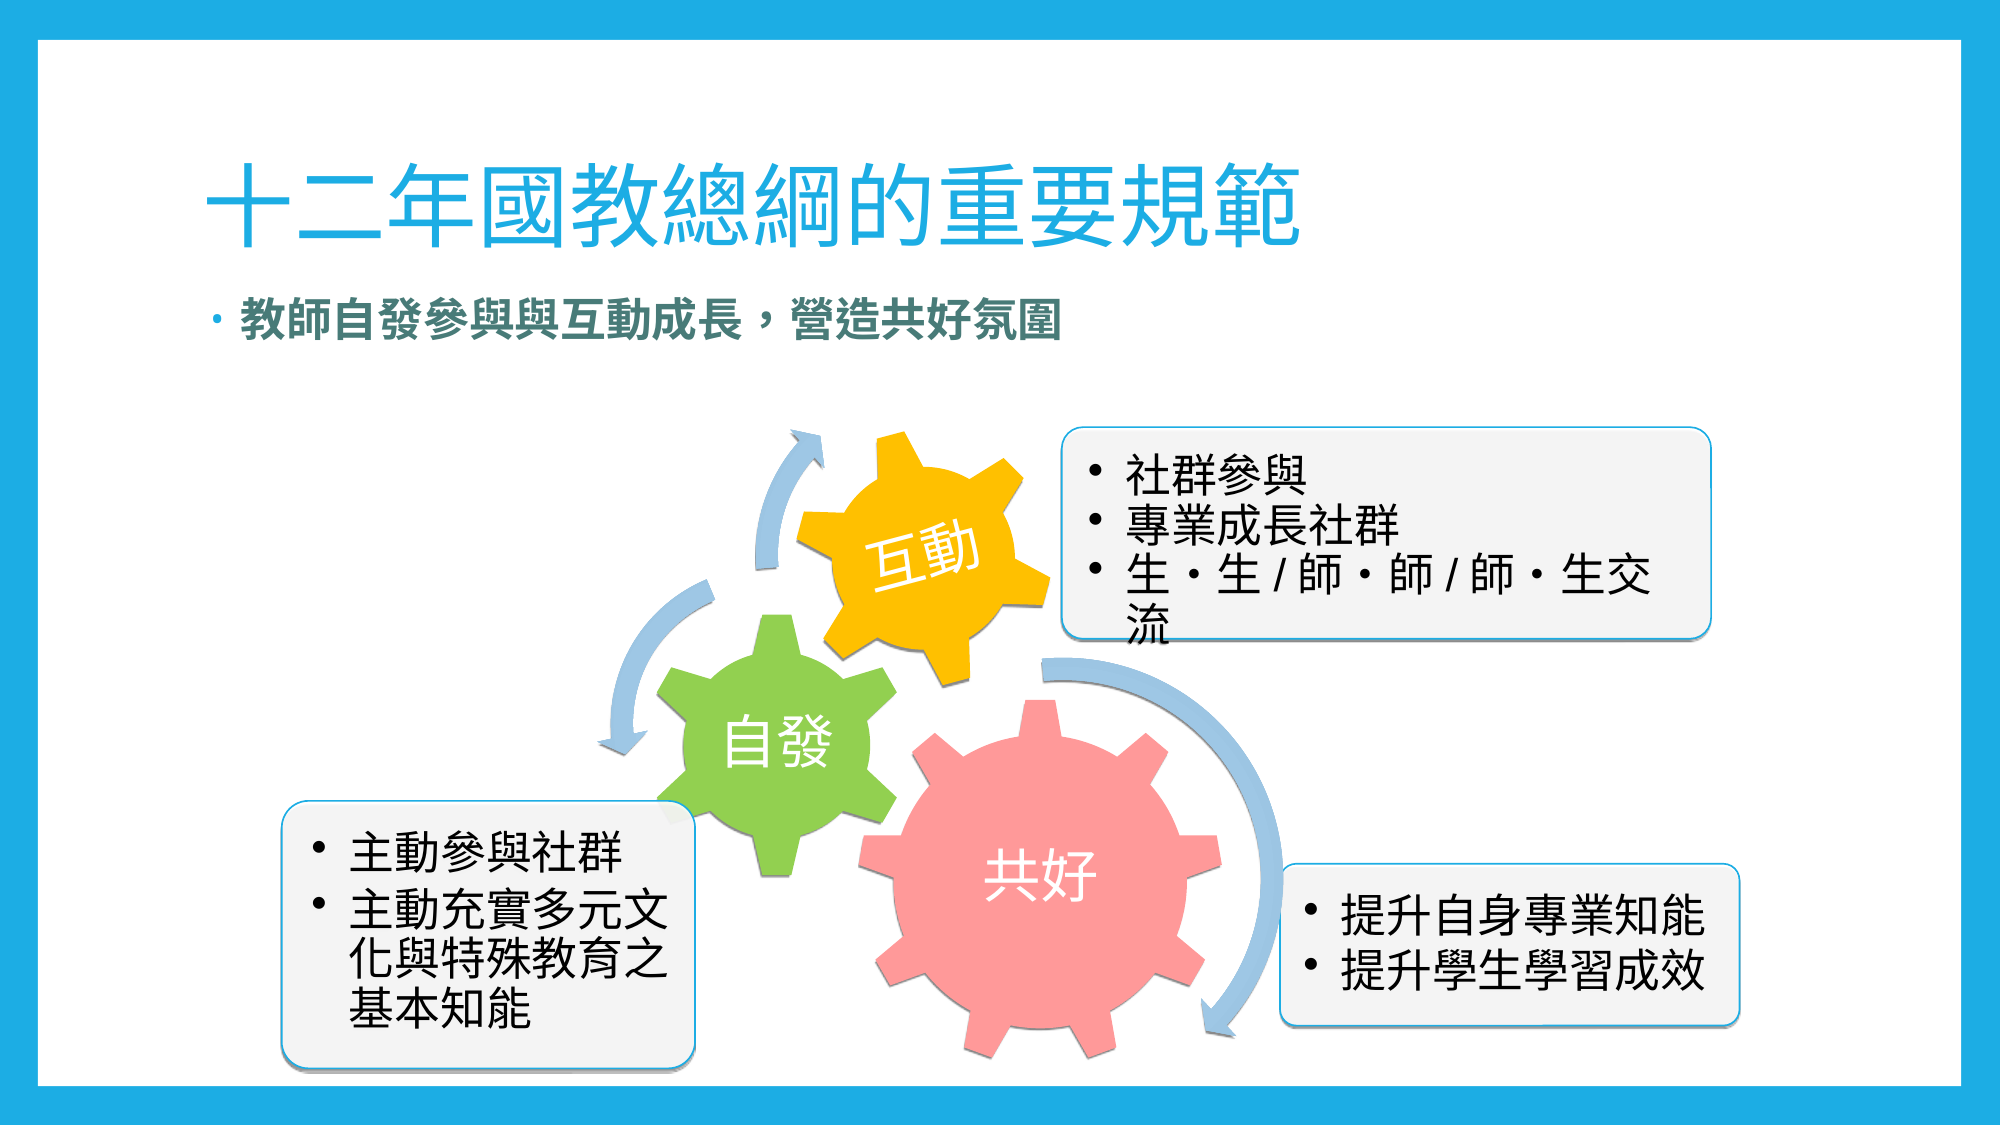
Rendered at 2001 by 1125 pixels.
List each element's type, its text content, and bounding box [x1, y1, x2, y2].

text_box 主動參與社群 主動充實多元文化與特殊教育之基本知能 [281, 800, 696, 1069]
list 教師自發參與與互動成長，營造共好氛圍 [187, 289, 1808, 952]
text_box [597, 579, 716, 755]
text_box 提升自身專業知能 提升學生學習成效 [1280, 863, 1740, 1026]
text_box [1041, 657, 1284, 1037]
text_box [755, 429, 825, 569]
text_box 自發 [656, 614, 897, 876]
text_box 社群參與 專業成長社群 生‧生/師‧師/師‧生交流 [1061, 427, 1712, 639]
text_box 互動 [796, 431, 1051, 686]
title 十二年國教總綱的重要規範 [187, 99, 1808, 289]
text_box 共好 [858, 699, 1222, 1058]
